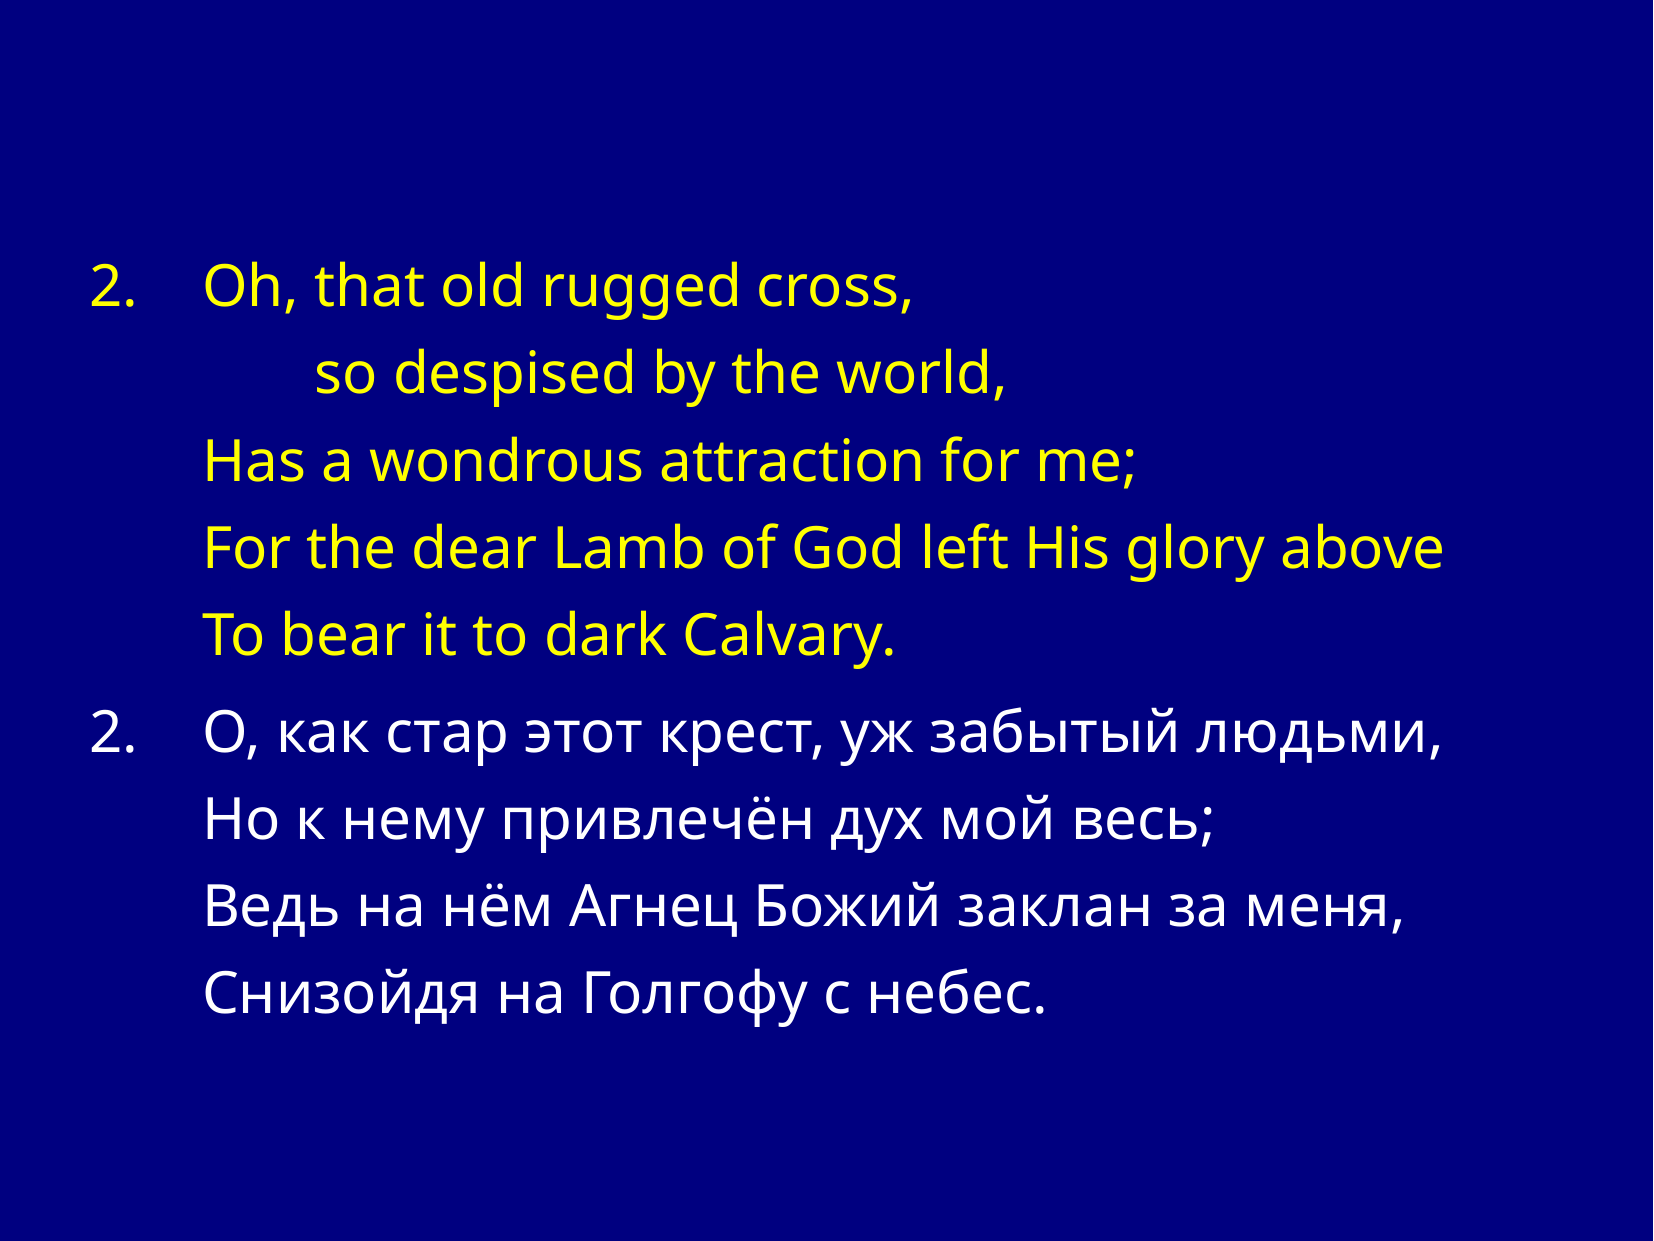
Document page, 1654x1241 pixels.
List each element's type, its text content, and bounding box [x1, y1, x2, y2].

text_box 2. Oh, that old rugged cross, so despised by the world, Has a wondrous attraction for me; For the dear Lamb of God left His glory above To bear it to dark Calvary. [75, 150, 1653, 675]
text_box 2. О, как стар этот крест, уж забытый людьми, Но к нему привлечён дух мой весь; Ведь на нём Агнец Божий заклан за меня, Снизойдя на Голгофу с небес. [75, 675, 1653, 1163]
